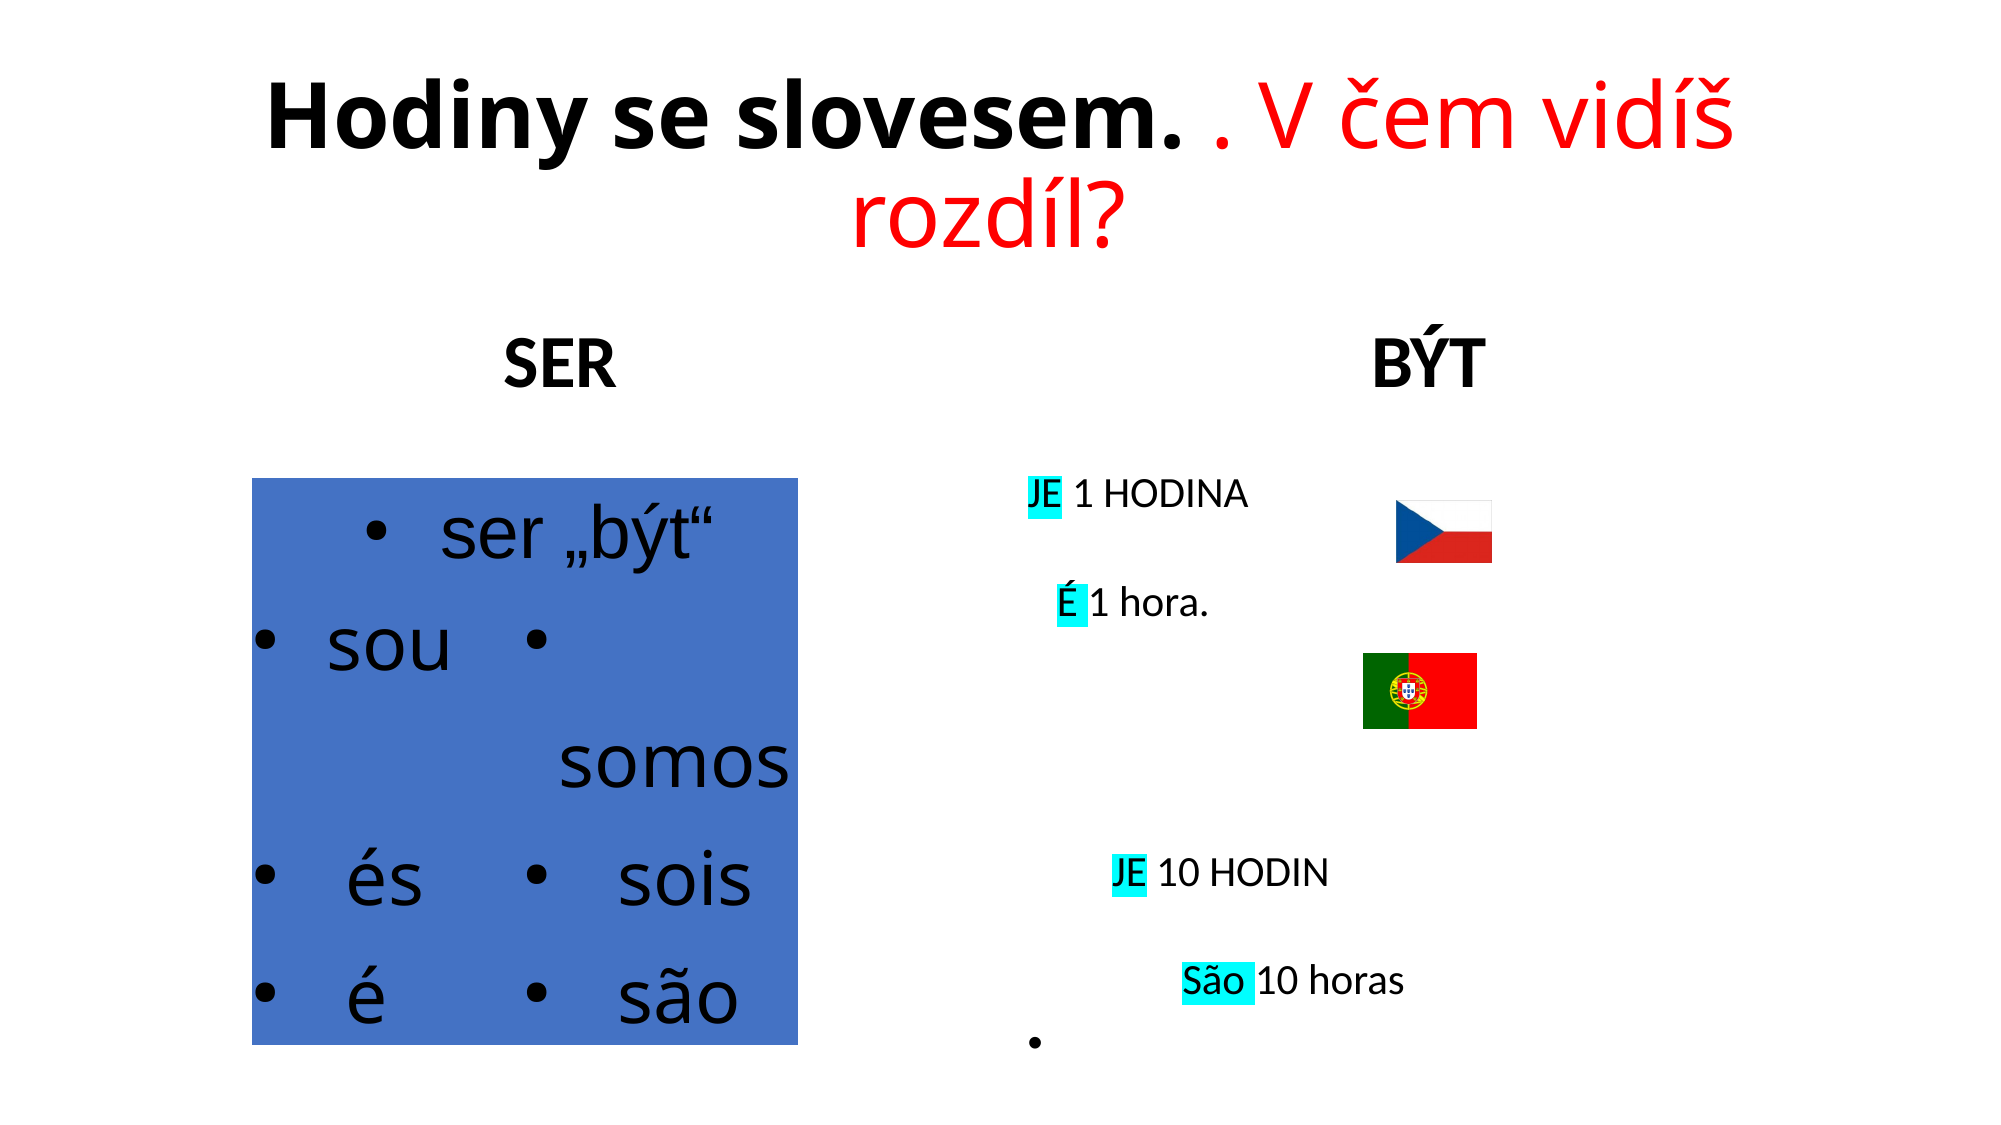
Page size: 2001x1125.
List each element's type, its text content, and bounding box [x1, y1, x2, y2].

list JE 1 HODINA É 1 hora. JE 10 HODIN São 10 horas [1012, 410, 1863, 1016]
picture [1363, 653, 1477, 729]
table_cell é [252, 928, 523, 1045]
table_header ser „být“ [252, 478, 798, 575]
table_cell são [523, 928, 798, 1045]
table_cell sou [252, 575, 523, 810]
list SER [137, 275, 984, 411]
list BÝT [1012, 275, 1863, 410]
table_cell és [252, 810, 523, 928]
table_cell sois [523, 810, 798, 928]
title Hodiny se slovesem. . V čem vidíš rozdíl? [137, 59, 1863, 278]
table_cell somos [523, 575, 798, 810]
picture [1396, 500, 1492, 563]
